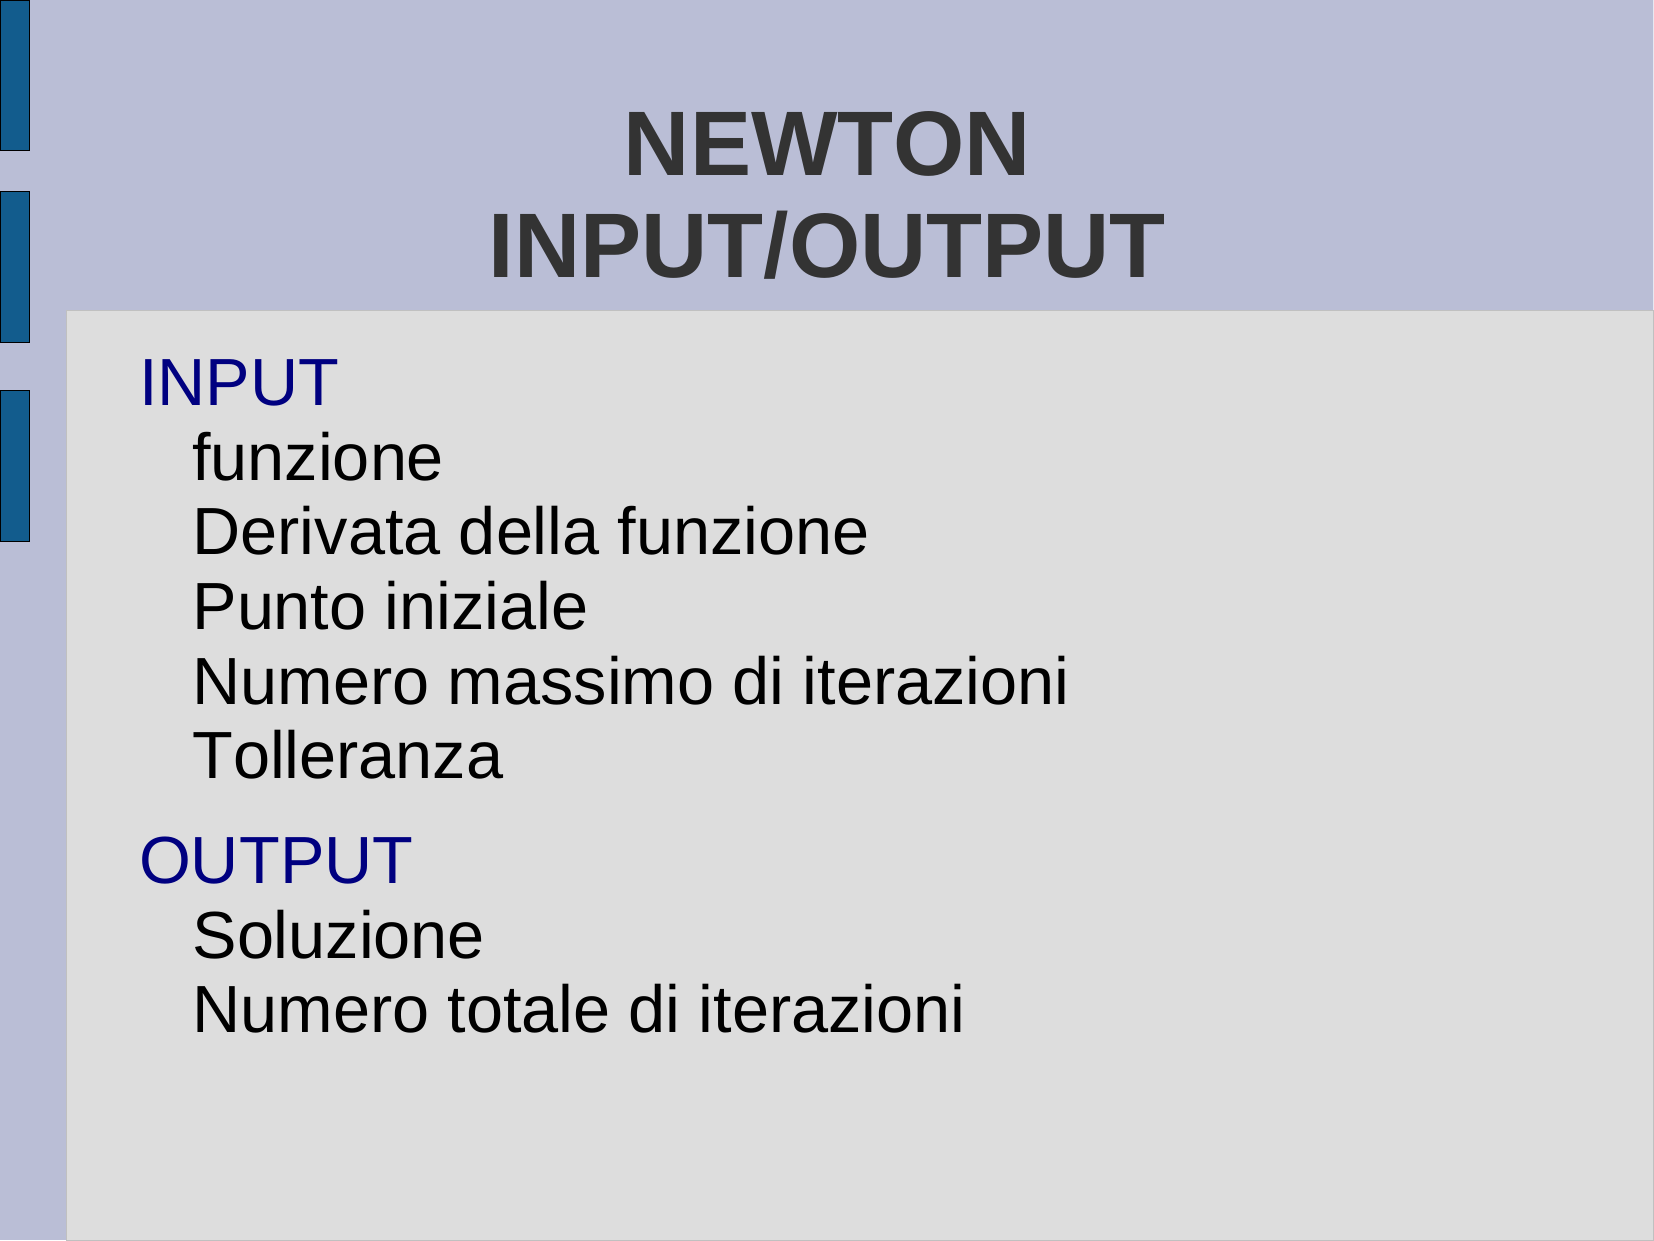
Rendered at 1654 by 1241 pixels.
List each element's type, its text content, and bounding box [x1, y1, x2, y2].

title NEWTON INPUT/OUTPUT [121, 91, 1534, 299]
list INPUT funzione Derivata della funzione Punto iniziale Numero massimo di iterazioni Tolleranza OUTPUT Soluzione Numero totale di iterazioni [121, 344, 1534, 1112]
